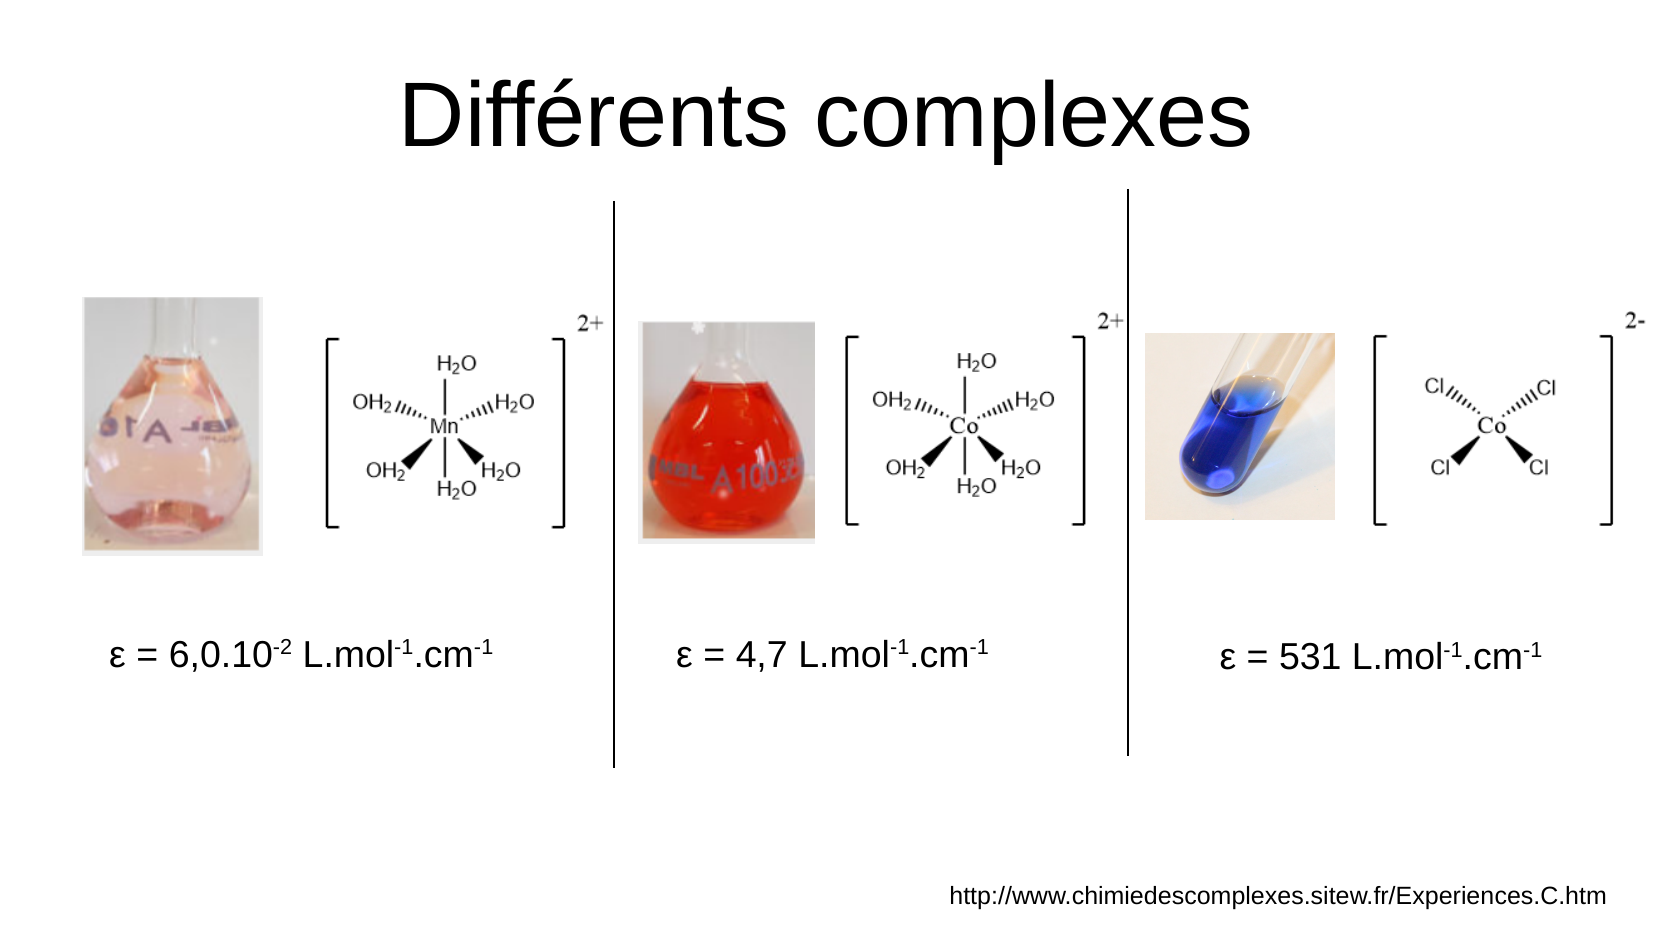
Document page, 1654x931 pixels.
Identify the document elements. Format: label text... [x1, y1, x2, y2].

title Différents complexes [82, 37, 1571, 193]
text_box ε = 4,7 L.mol-1.cm-1 [661, 625, 1004, 683]
text_box http://www.chimiedescomplexes.sitew.fr/Experiences.C.htm [934, 874, 1654, 931]
picture [1129, 307, 1137, 538]
text_box ε = 531 L.mol-1.cm-1 [1204, 628, 1558, 686]
text_box ε = 6,0.10-2 L.mol-1.cm-1 [94, 625, 509, 683]
picture [1346, 295, 1654, 551]
picture [1145, 333, 1335, 520]
picture [615, 259, 815, 590]
picture [267, 259, 613, 590]
picture [82, 297, 263, 556]
picture [838, 307, 1127, 538]
